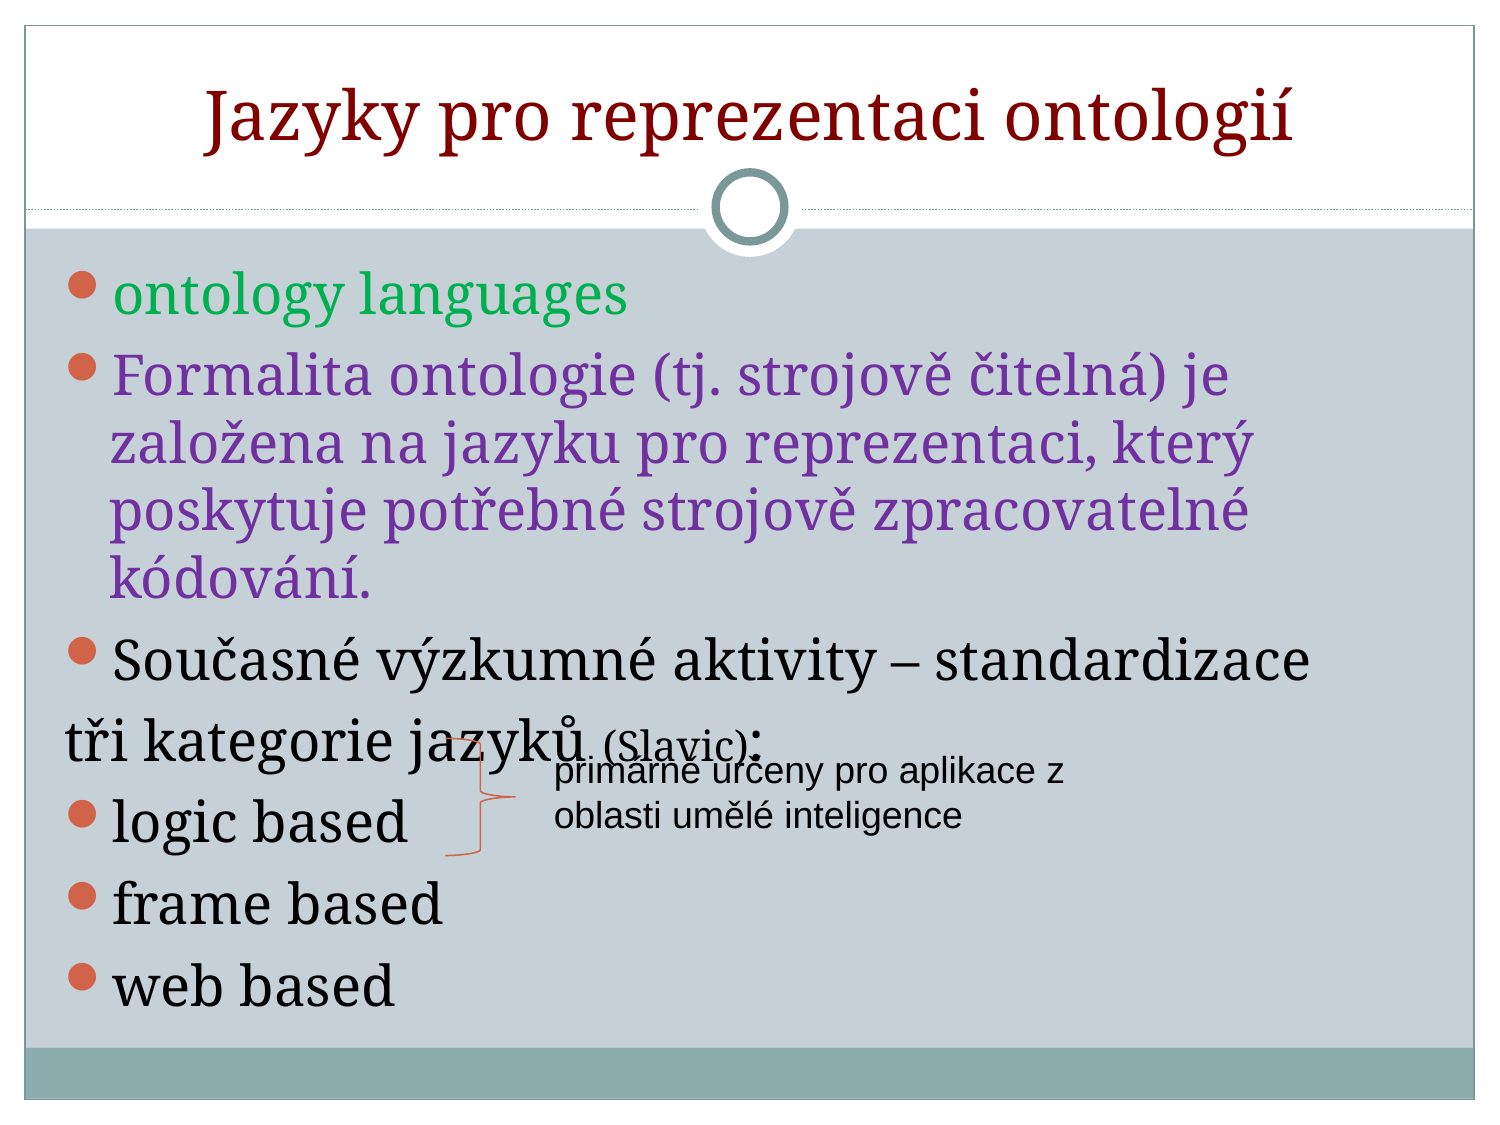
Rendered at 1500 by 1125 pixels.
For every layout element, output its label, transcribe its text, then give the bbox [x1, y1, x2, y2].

title Jazyky pro reprezentaci ontologií [49, 37, 1450, 162]
text_box primárně určeny pro aplikace z oblasti umělé inteligence [539, 738, 1184, 844]
list ontology languages Formalita ontologie (tj. strojově čitelná) je založena na jazyku pro reprezentaci, který poskytuje potřebné strojově zpracovatelné kódování. Současné výzkumné aktivity – standardizace tři kategorie jazyků (Slavic): logic based frame based web based [49, 250, 1445, 1001]
